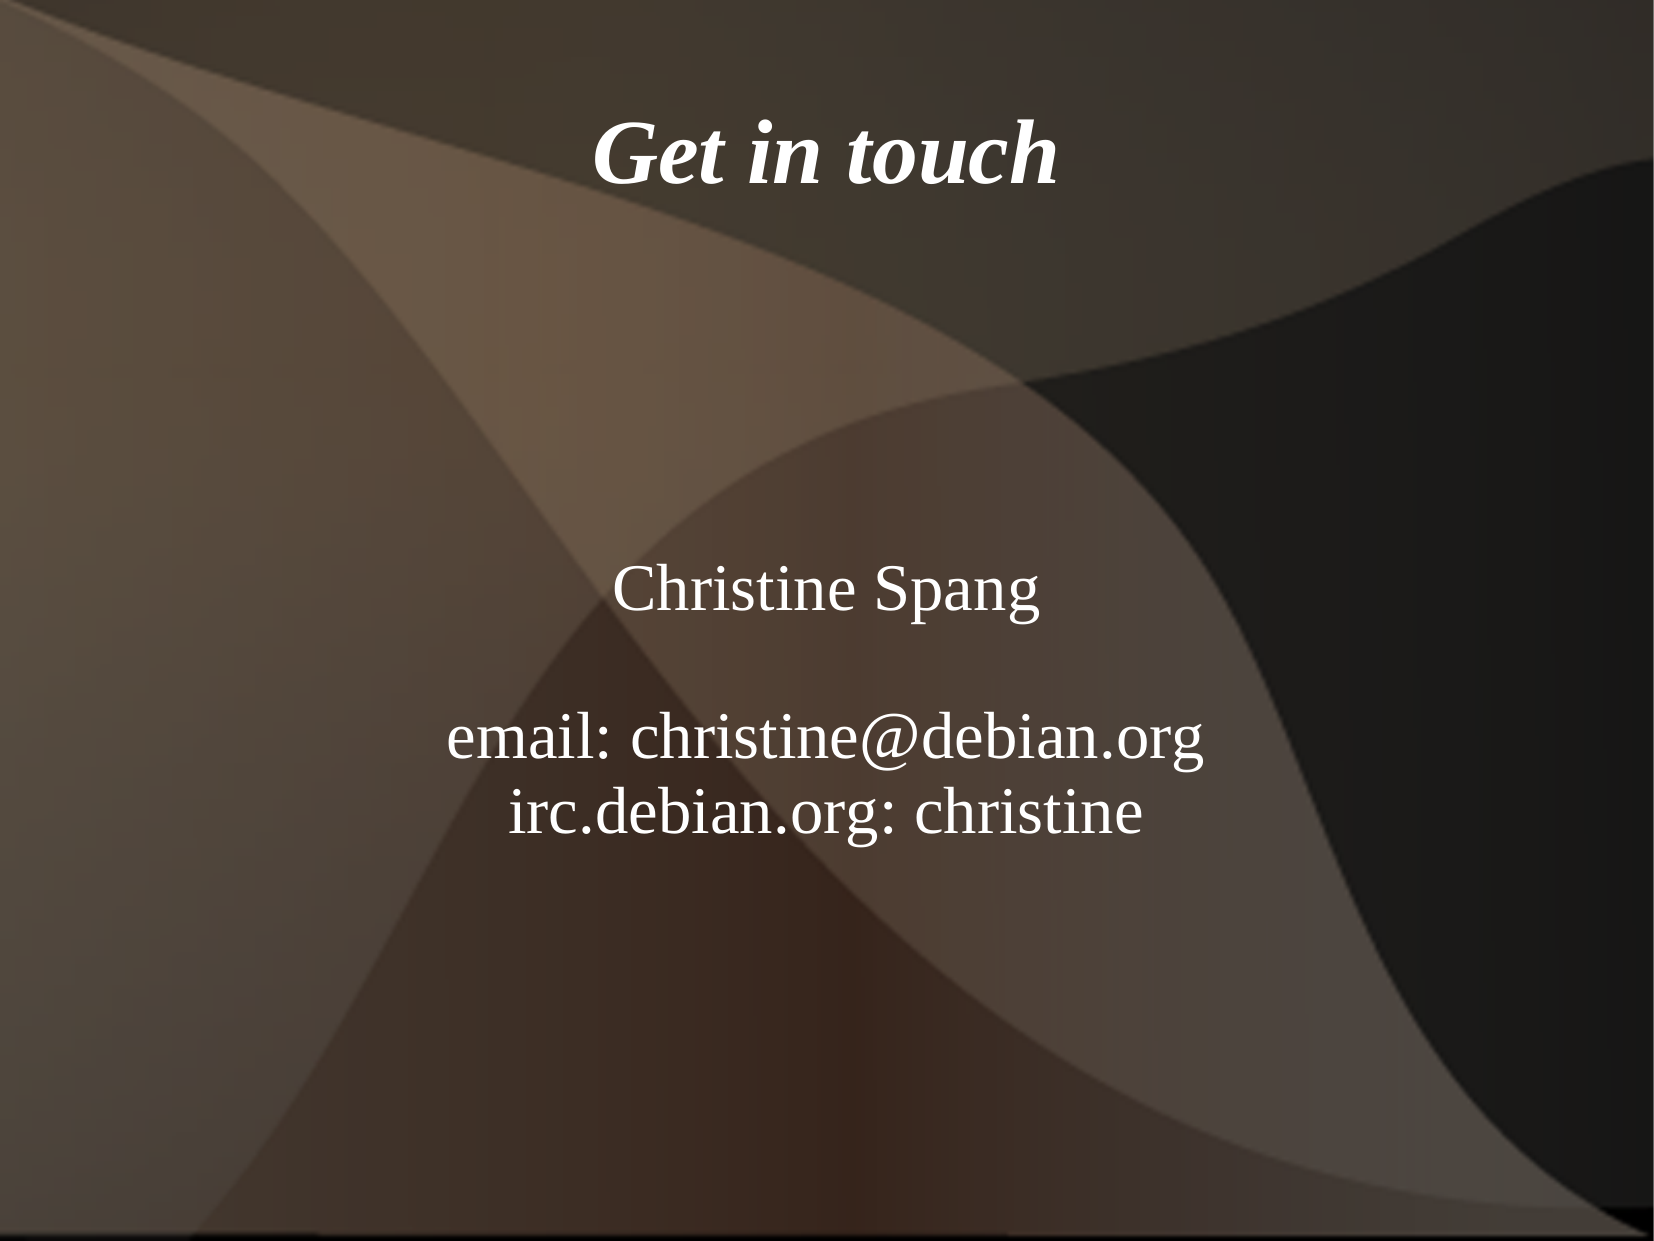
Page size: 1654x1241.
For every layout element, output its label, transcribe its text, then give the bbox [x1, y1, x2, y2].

picture [0, 0, 1654, 1241]
title Get in touch [82, 56, 1571, 250]
subtitle Christine Spang email: christine@debian.org irc.debian.org: christine [82, 297, 1571, 1102]
